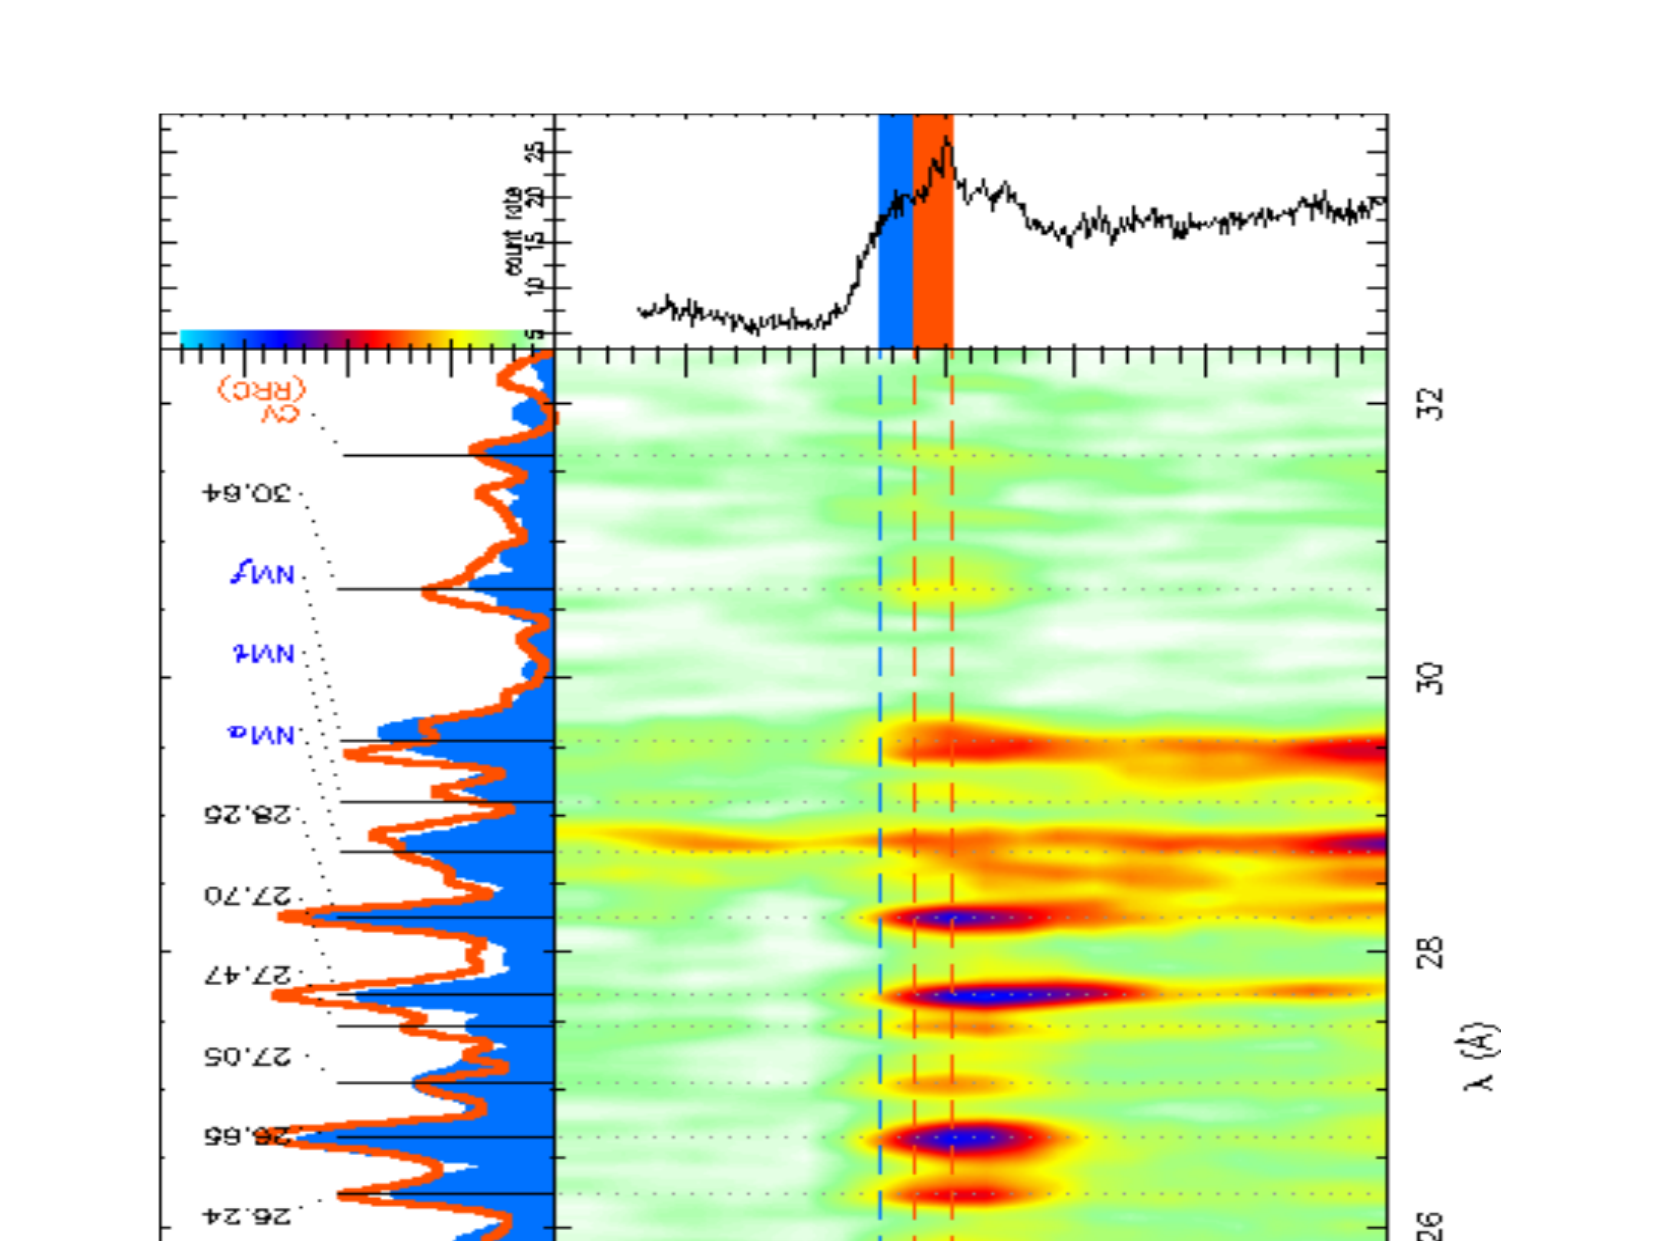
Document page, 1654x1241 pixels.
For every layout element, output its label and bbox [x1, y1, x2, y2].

picture [158, 112, 1501, 1241]
